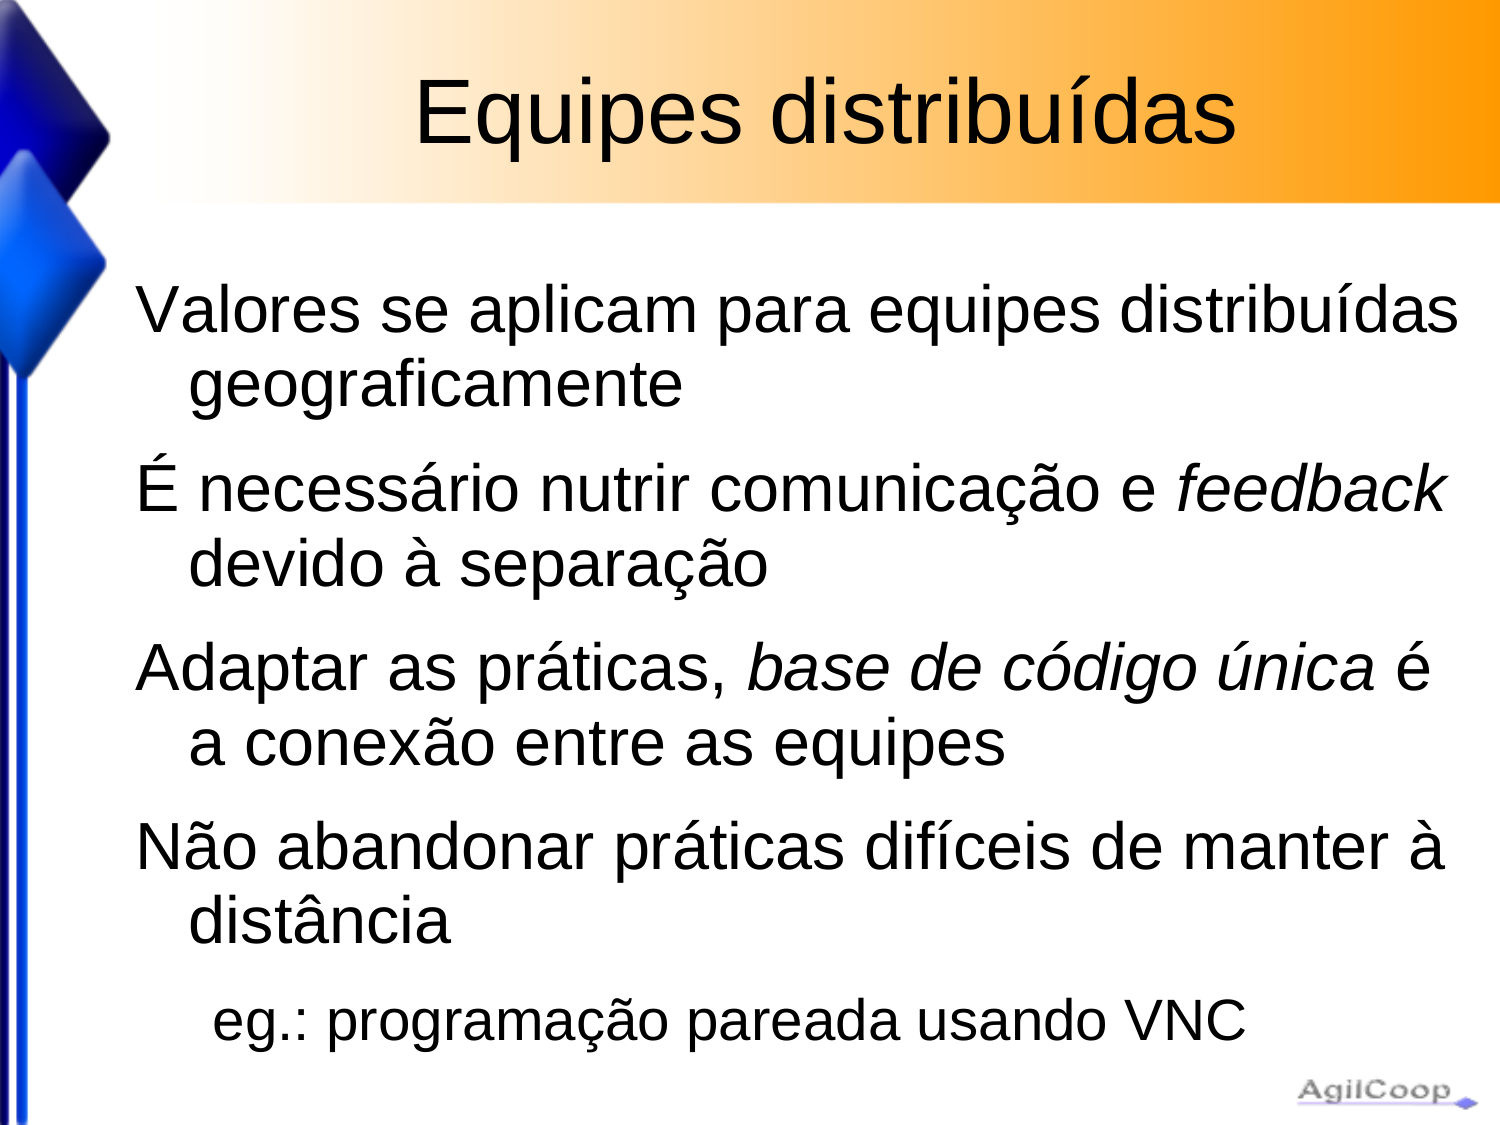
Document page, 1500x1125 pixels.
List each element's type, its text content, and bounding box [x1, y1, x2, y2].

list Valores se aplicam para equipes distribuídas geograficamente É necessário nutrir comunicação e feedback devido à separação Adaptar as práticas, base de código única é a conexão entre as equipes Não abandonar práticas difíceis de manter à distância eg.: programação pareada usando VNC [118, 271, 1477, 1123]
title Equipes distribuídas [82, 8, 1500, 216]
picture [0, 0, 1500, 1125]
